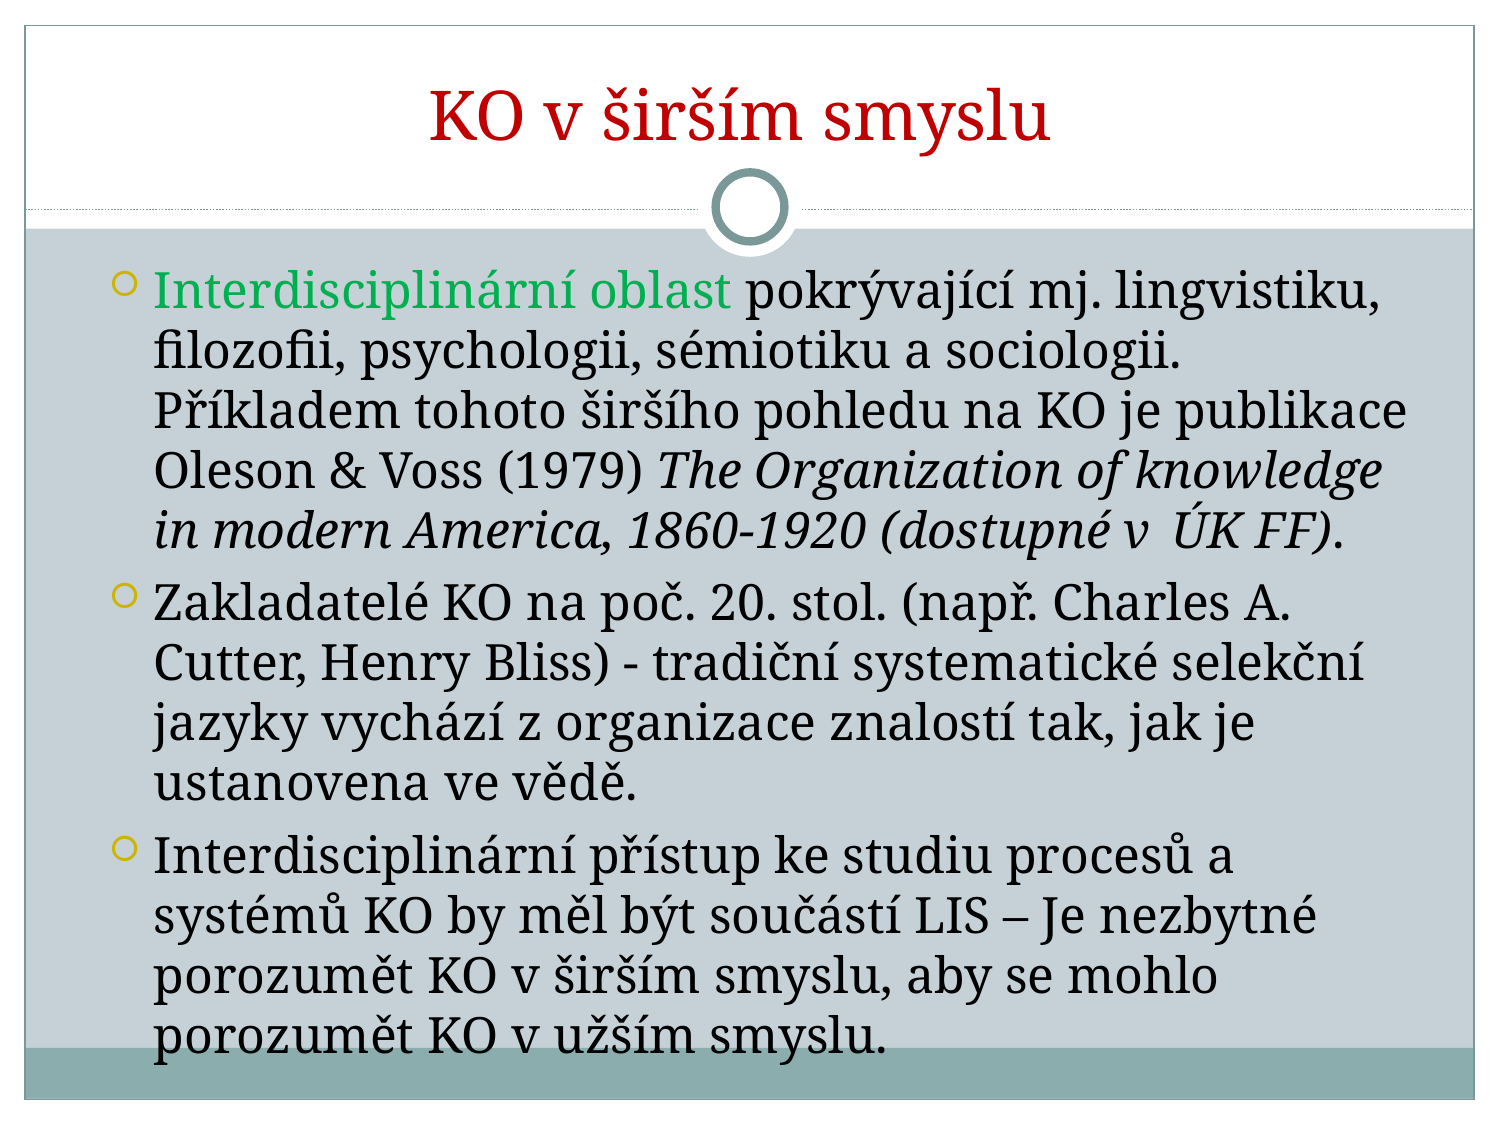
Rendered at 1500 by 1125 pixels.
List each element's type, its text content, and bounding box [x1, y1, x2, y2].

title KO v širším smyslu [49, 37, 1450, 162]
list Interdisciplinární oblast pokrývající mj. lingvistiku, filozofii, psychologii, sémiotiku a sociologii. Příkladem tohoto širšího pohledu na KO je publikace Oleson & Voss (1979) The Organization of knowledge in modern America, 1860-1920 (dostupné v ÚK FF). Zakladatelé KO na poč. 20. stol. (např. Charles A. Cutter, Henry Bliss) - tradiční systematické selekční jazyky vychází z organizace znalostí tak, jak je ustanovena ve vědě. Interdisciplinární přístup ke studiu procesů a systémů KO by měl být součástí LIS – Je nezbytné porozumět KO v širším smyslu, aby se mohlo porozumět KO v užším smyslu. [49, 250, 1445, 1079]
